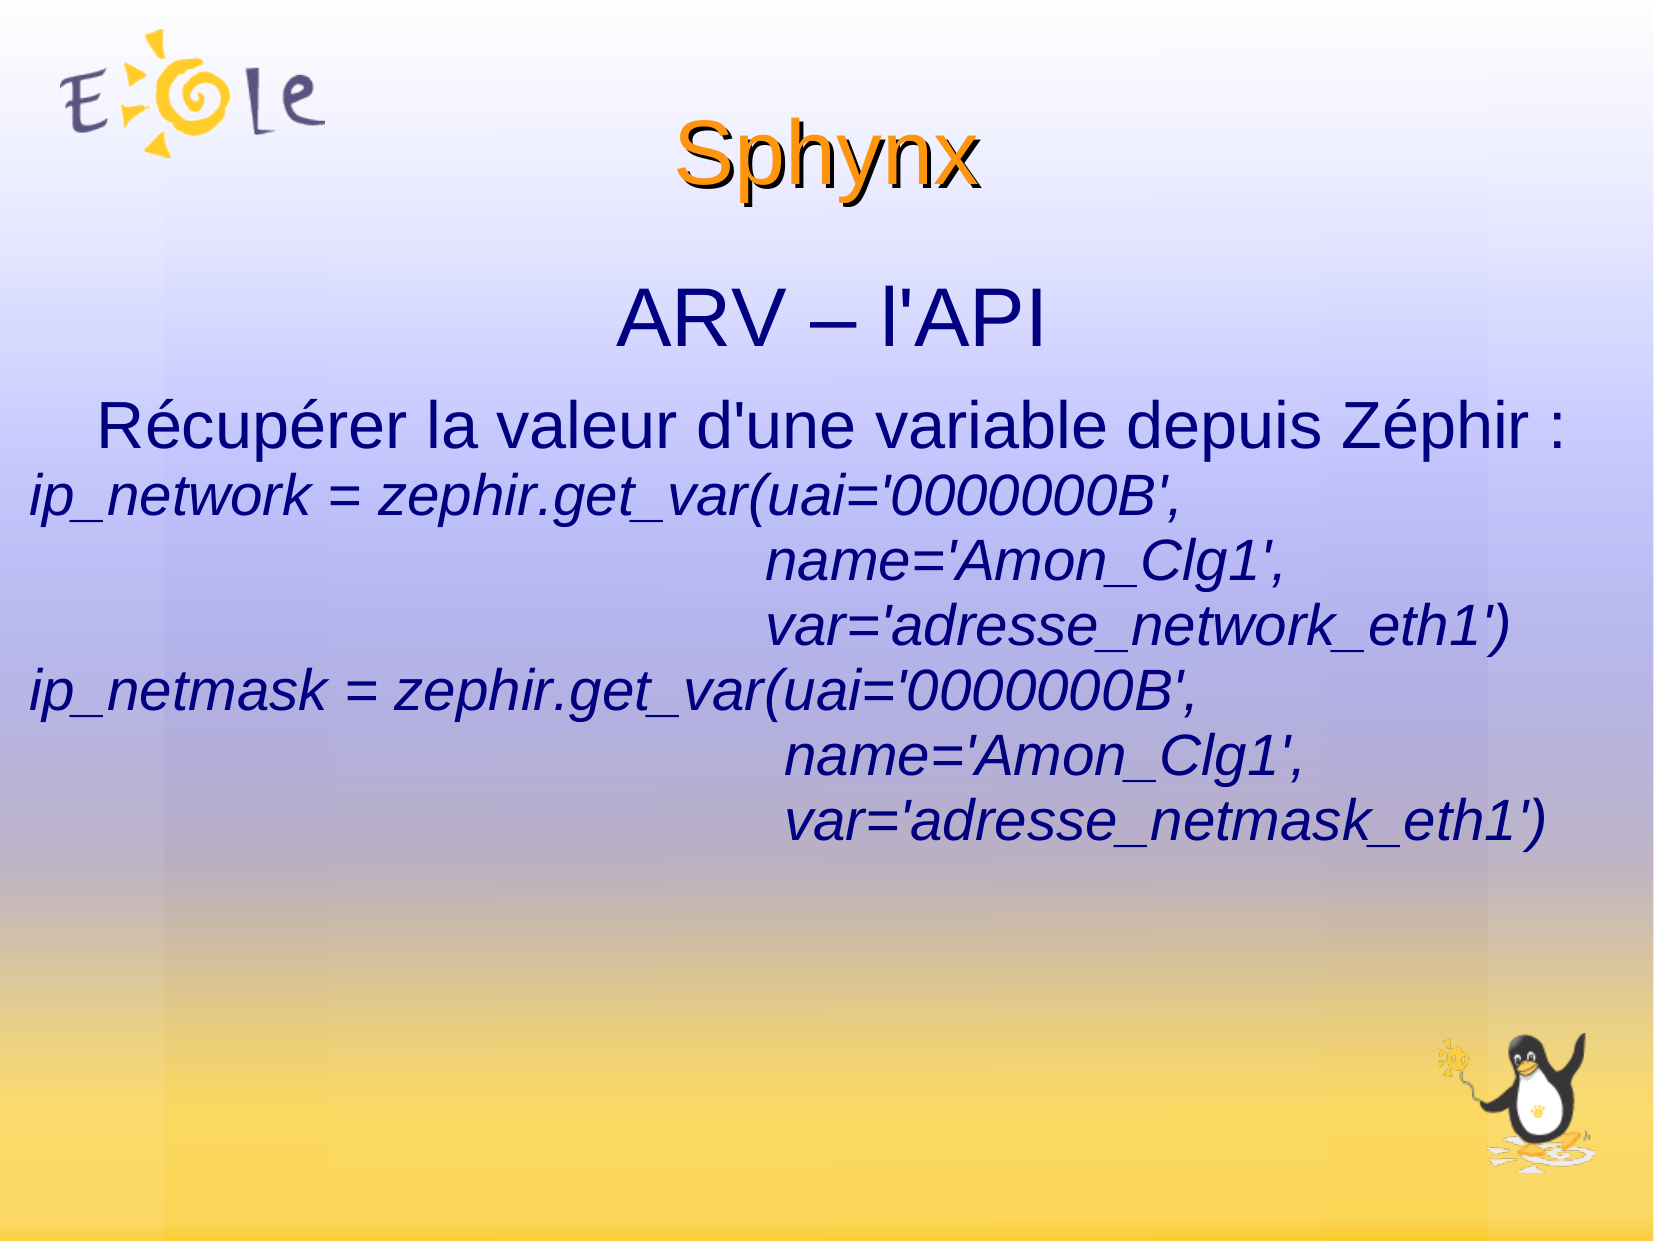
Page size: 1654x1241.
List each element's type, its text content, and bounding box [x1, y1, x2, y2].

title Sphynx [82, 49, 1571, 257]
list ARV – l'API Récupérer la valeur d'une variable depuis Zéphir : ip_network = zephir.get_var(uai='0000000B', name='Amon_Clg1', var='adresse_network_eth1') ip_netmask = zephir.get_var(uai='0000000B', name='Amon_Clg1', var='adresse_netmask_eth1') [29, 271, 1636, 929]
picture [0, 0, 1654, 1241]
